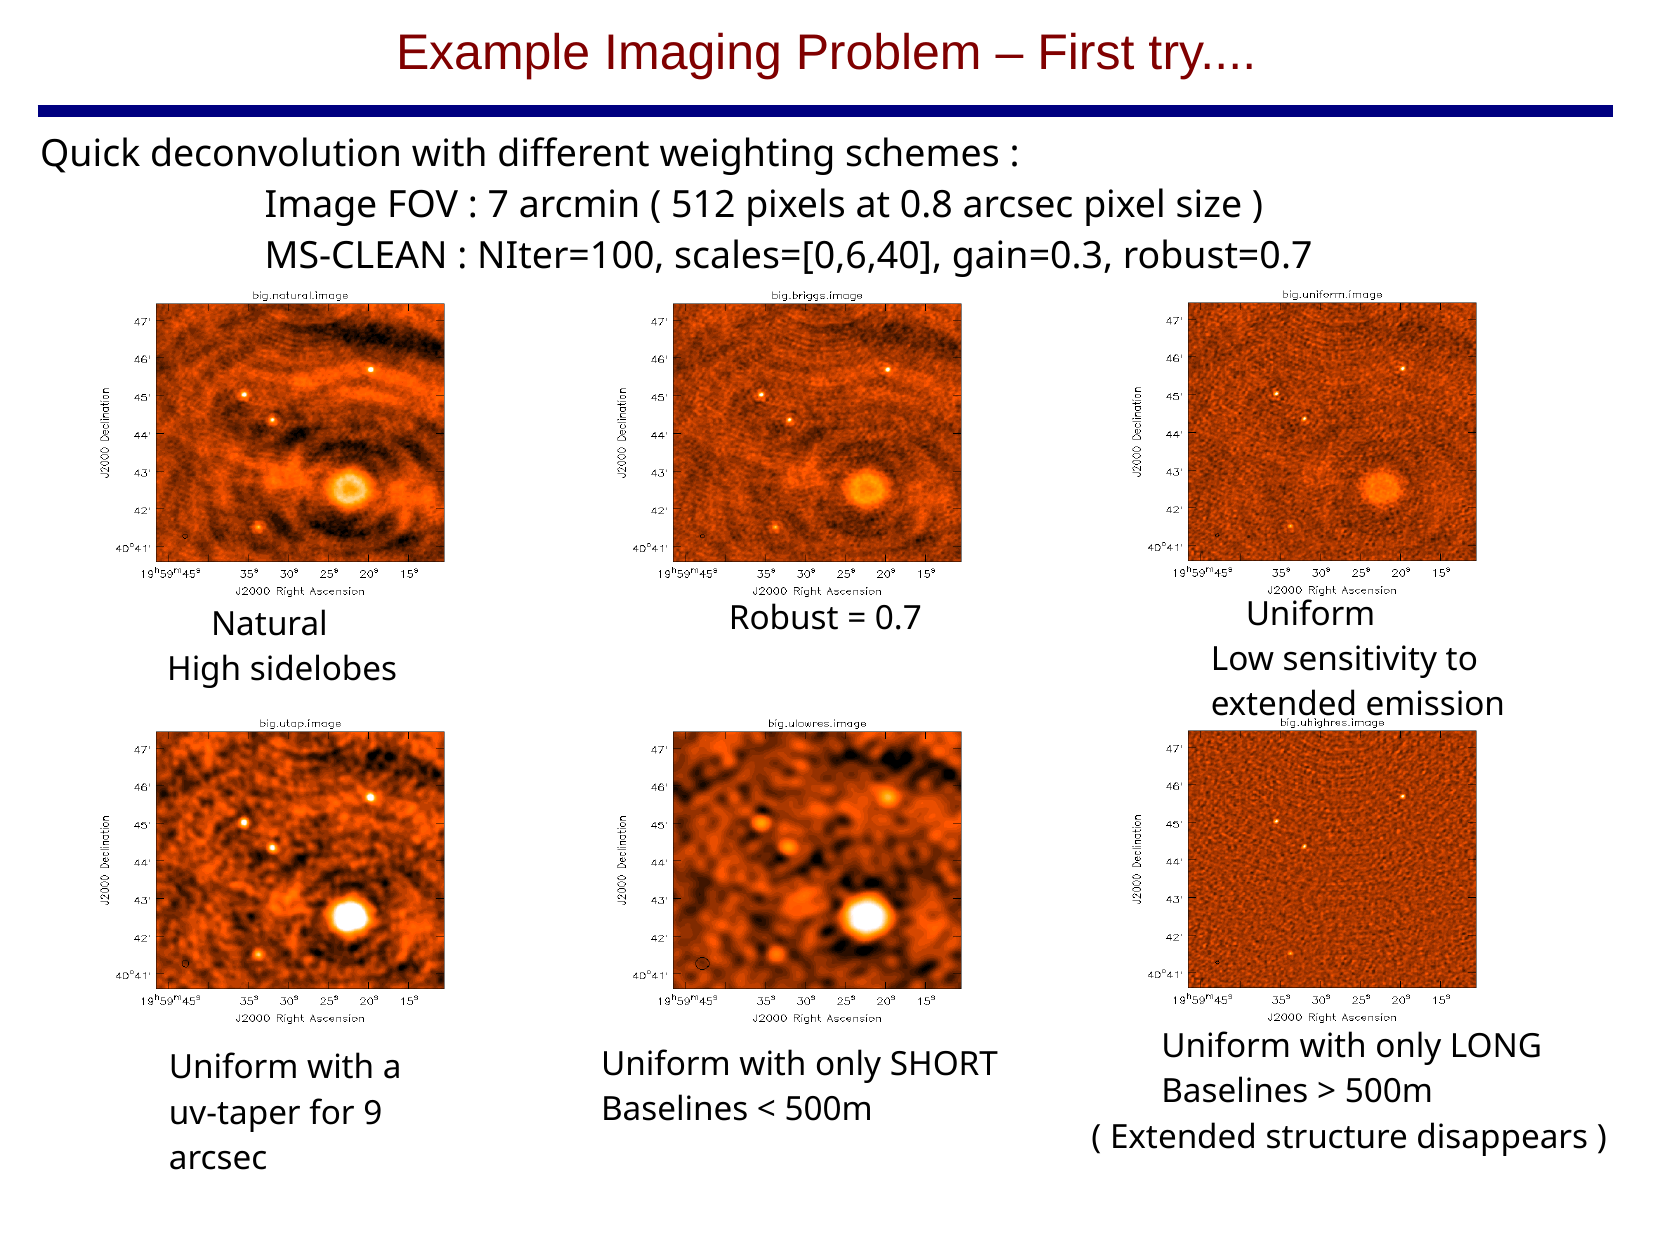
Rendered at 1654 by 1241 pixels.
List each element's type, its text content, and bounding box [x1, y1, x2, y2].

text_box Uniform with only LONG Baselines > 500m ( Extended structure disappears ) [1076, 1014, 1653, 1146]
text_box Quick deconvolution with different weighting schemes : Image FOV : 7 arcmin ( 512 pixels at 0.8 arcsec pixel size ) MS-CLEAN : NIter=100, scales=[0,6,40], gain=0.3, robust=0.7 [25, 118, 1632, 265]
text_box Uniform Low sensitivity to extended emission [1195, 582, 1552, 713]
title Example Imaging Problem – First try.... [82, 15, 1571, 89]
picture [582, 711, 985, 1058]
picture [65, 283, 468, 631]
text_box Robust = 0.7 [714, 586, 1008, 652]
text_box Uniform with a uv-taper for 9 arcsec [154, 1036, 448, 1167]
picture [582, 283, 985, 631]
text_box Natural High sidelobes [152, 592, 437, 684]
picture [1097, 710, 1500, 1014]
text_box Uniform with only SHORT Baselines < 500m [586, 1032, 1023, 1163]
picture [65, 711, 468, 1058]
picture [1097, 282, 1500, 630]
